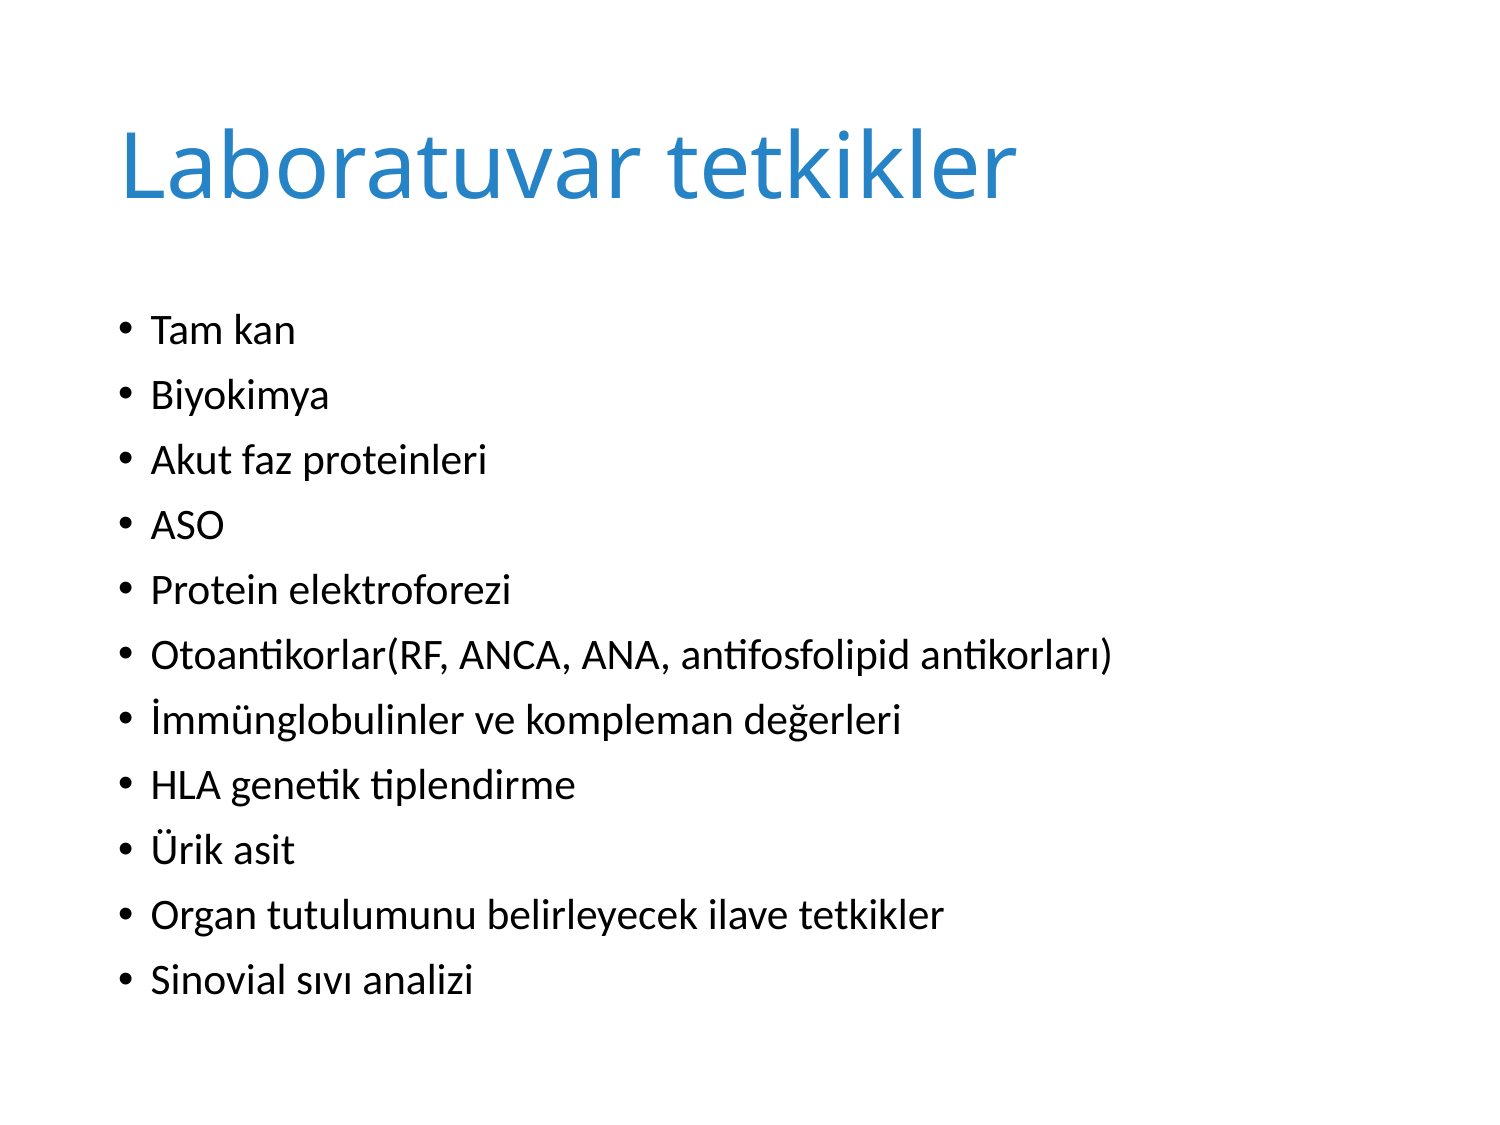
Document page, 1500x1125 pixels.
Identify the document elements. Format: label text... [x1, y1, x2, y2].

list Tam kan Biyokimya Akut faz proteinleri ASO Protein elektroforezi Otoantikorlar(RF, ANCA, ANA, antifosfolipid antikorları) İmmünglobulinler ve kompleman değerleri HLA genetik tiplendirme Ürik asit Organ tutulumunu belirleyecek ilave tetkikler Sinovial sıvı analizi [103, 299, 1397, 1014]
title Laboratuvar tetkikler [103, 59, 1397, 278]
